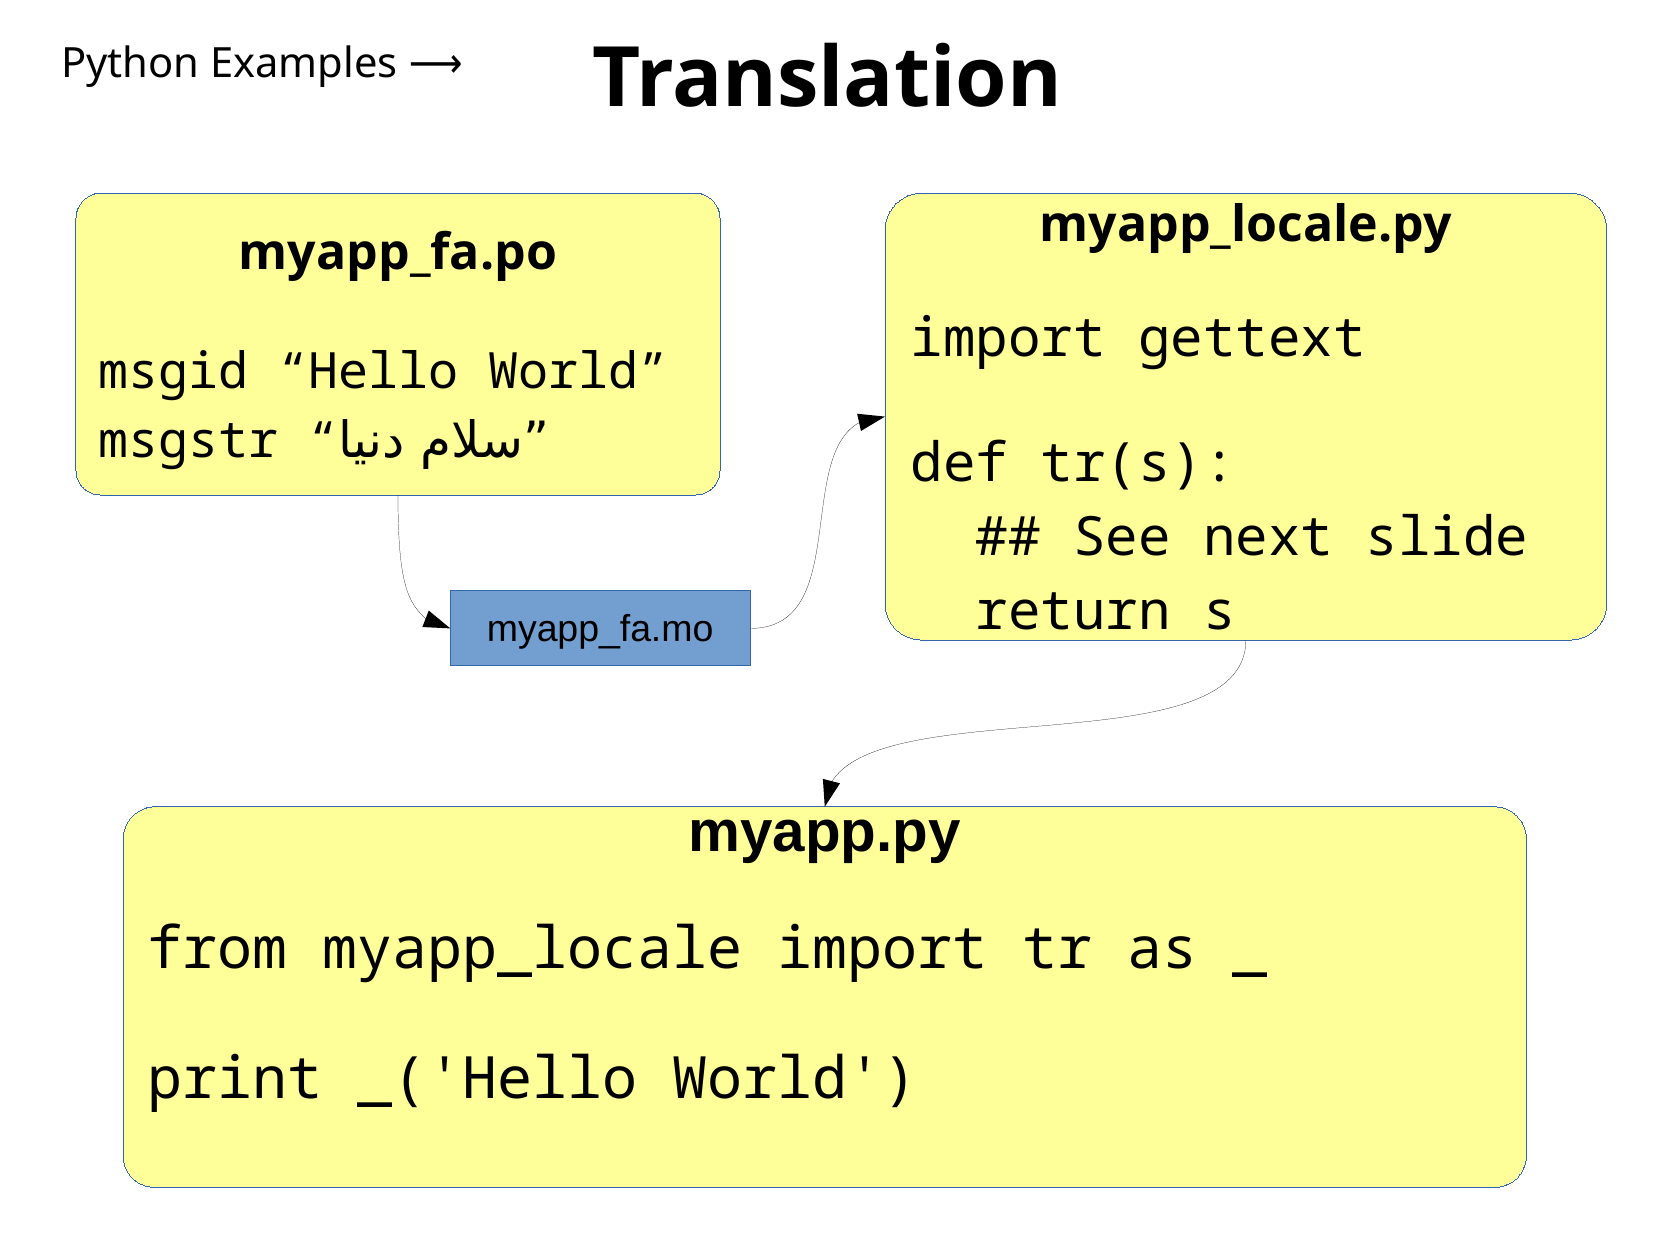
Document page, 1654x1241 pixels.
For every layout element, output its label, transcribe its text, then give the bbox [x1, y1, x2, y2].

text_box Translation [577, 10, 1044, 176]
text_box myapp_fa.mo [450, 590, 751, 666]
text_box myapp_locale.py import gettext def tr(s): ## See next slide return s [885, 193, 1607, 641]
text_box myapp_fa.po msgid “Hello World” msgstr “سلام دنیا” [75, 193, 721, 496]
text_box myapp.py from myapp_locale import tr as _ print _('Hello World') [123, 806, 1527, 1188]
text_box Python Examples ⟶ [46, 25, 445, 109]
